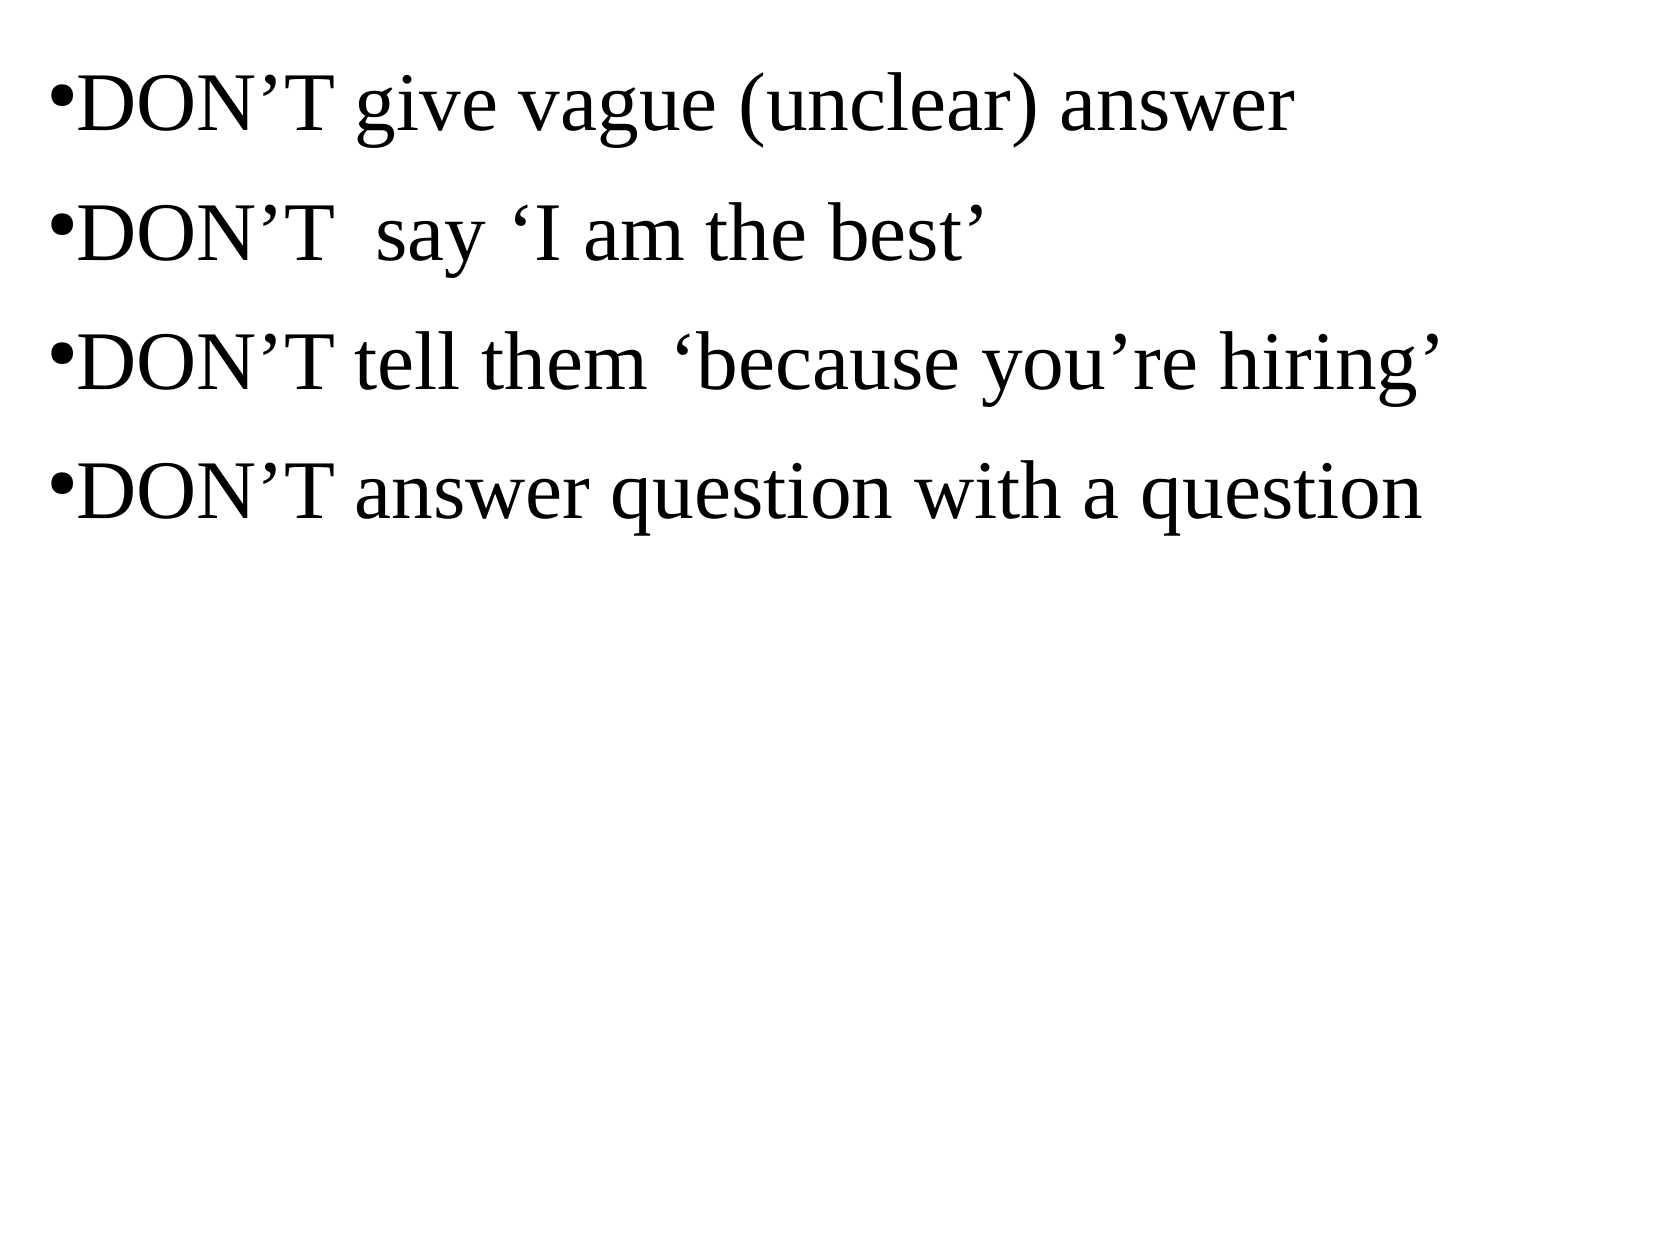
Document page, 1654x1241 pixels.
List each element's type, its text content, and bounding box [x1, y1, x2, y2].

list DON’T give vague (unclear) answer DON’T say ‘I am the best’ DON’T tell them ‘because you’re hiring’ DON’T answer question with a question [47, 47, 1607, 1193]
